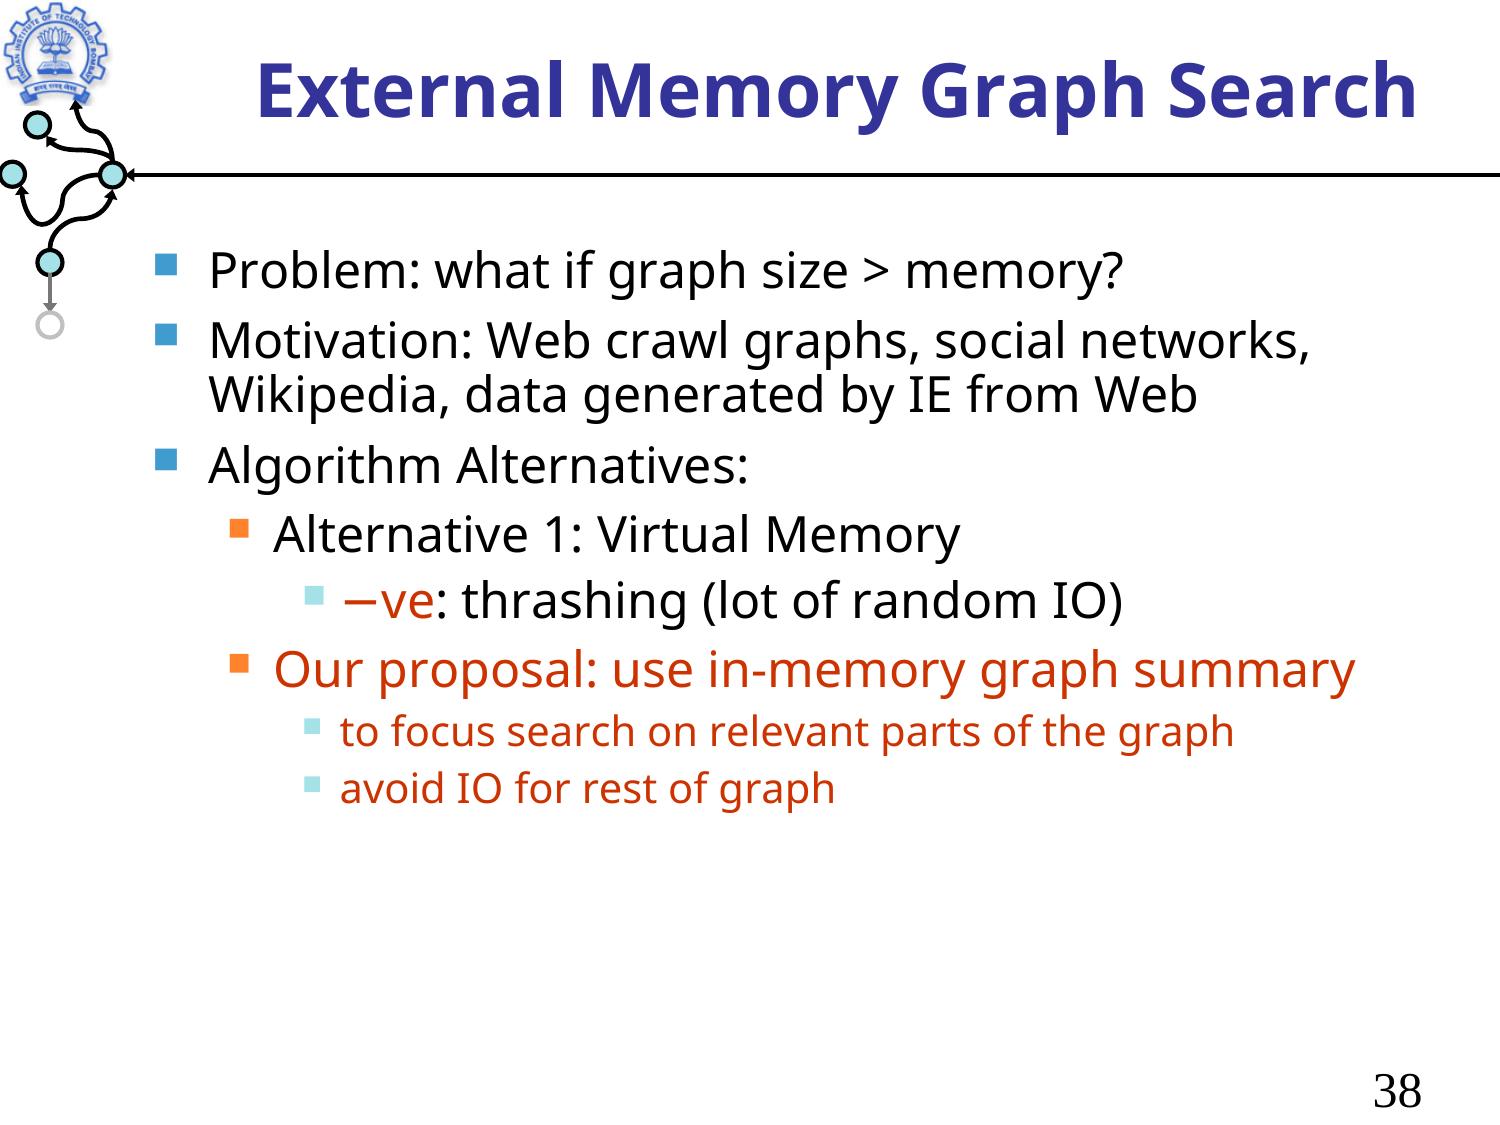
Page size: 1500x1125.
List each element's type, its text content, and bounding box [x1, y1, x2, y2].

picture [0, 0, 113, 106]
list Problem: what if graph size > memory? Motivation: Web crawl graphs, social networks, Wikipedia, data generated by IE from Web Algorithm Alternatives: Alternative 1: Virtual Memory −ve: thrashing (lot of random IO) Our proposal: use in-memory graph summary to focus search on relevant parts of the graph avoid IO for rest of graph [137, 237, 1450, 1063]
title External Memory Graph Search [200, 12, 1476, 163]
